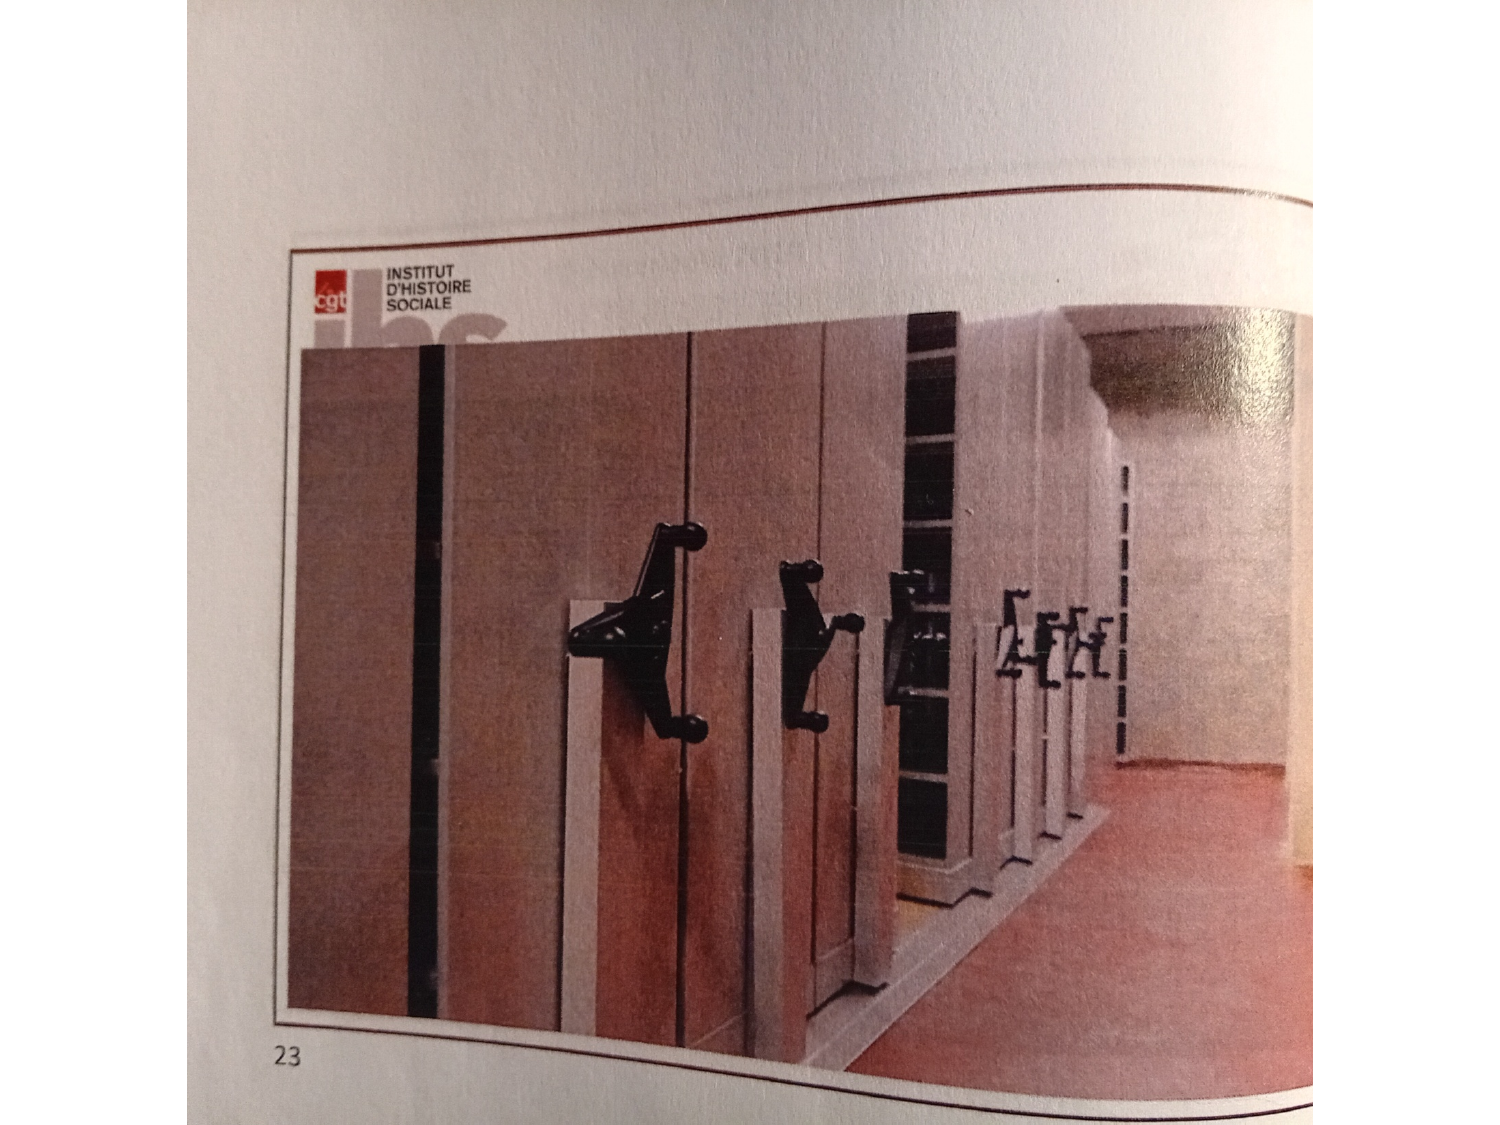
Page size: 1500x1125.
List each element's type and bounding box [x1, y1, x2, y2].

picture [187, 0, 1313, 1125]
